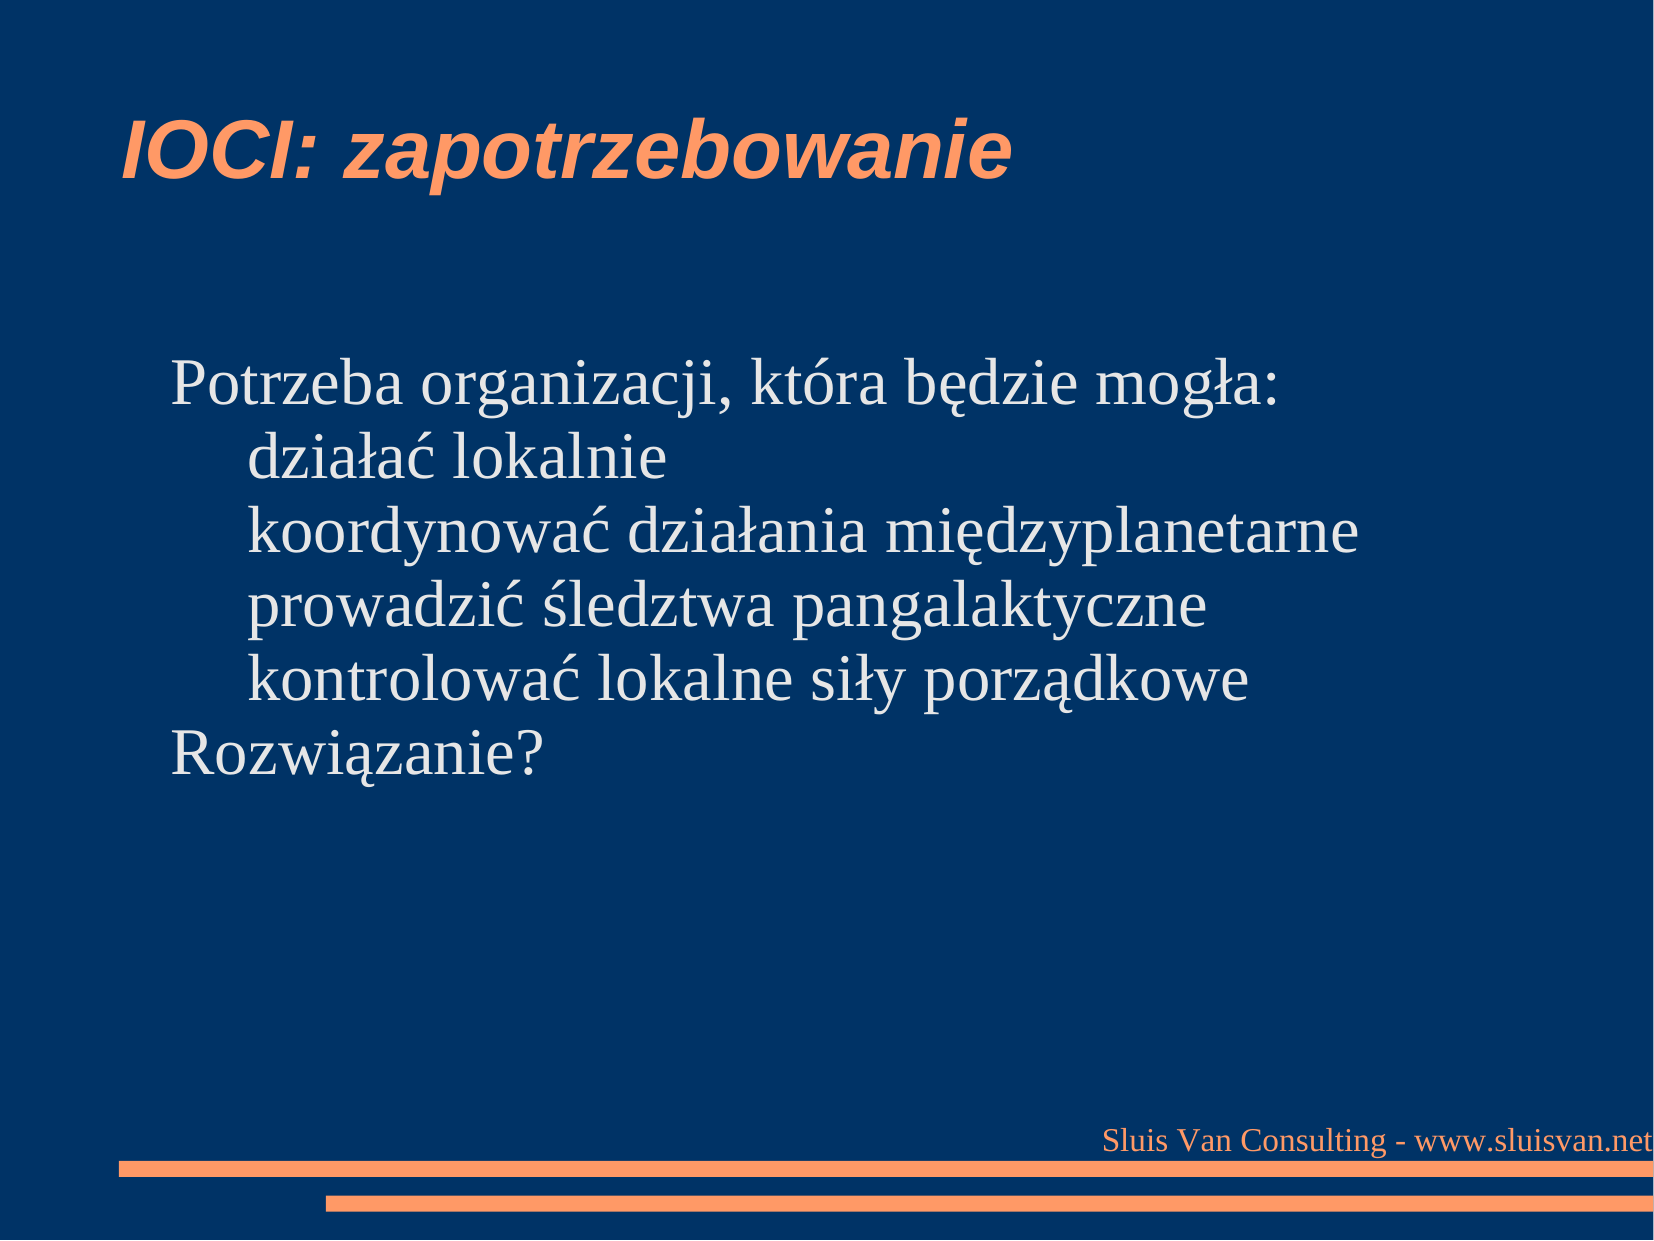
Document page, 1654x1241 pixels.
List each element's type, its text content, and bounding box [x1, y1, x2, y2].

title IOCI: zapotrzebowanie [121, 46, 1534, 254]
list Potrzeba organizacji, która będzie mogła: działać lokalnie koordynować działania międzyplanetarne prowadzić śledztwa pangalaktyczne kontrolować lokalne siły porządkowe Rozwiązanie? [152, 344, 1534, 1160]
